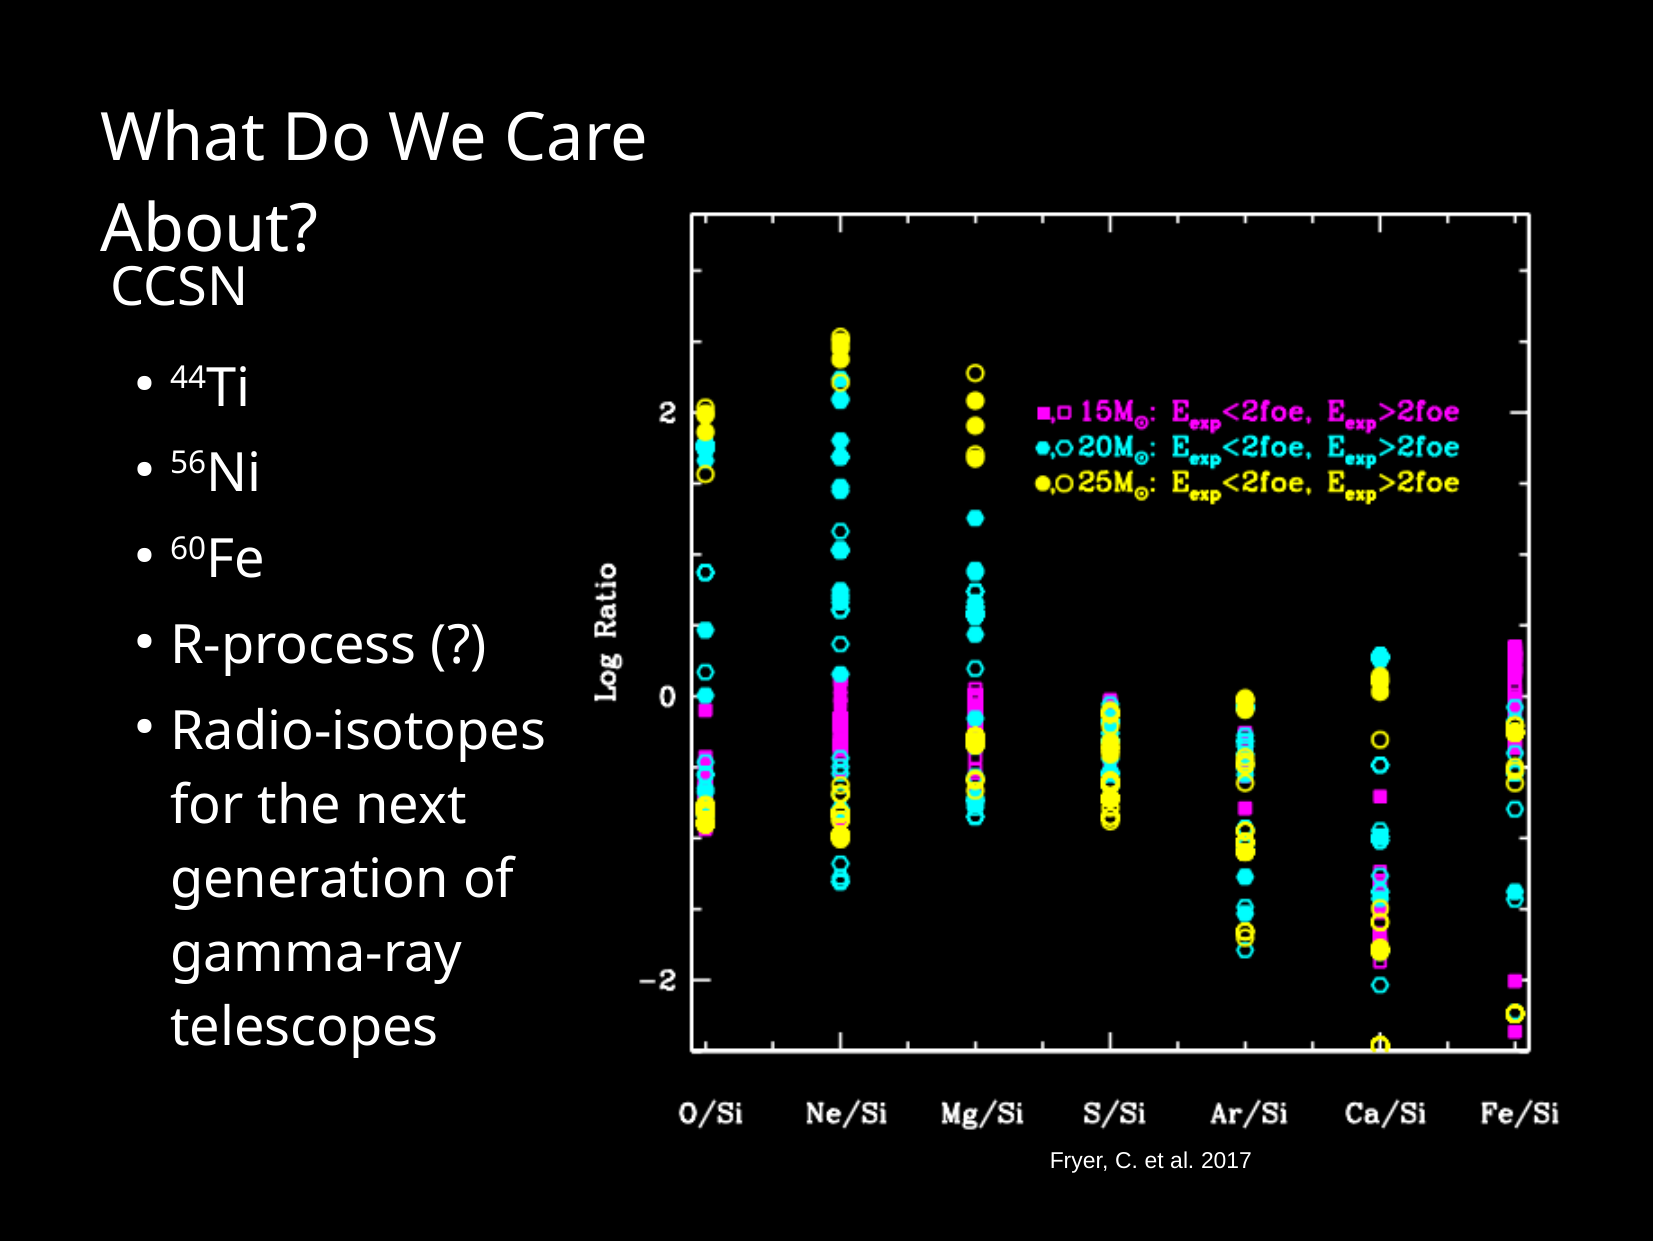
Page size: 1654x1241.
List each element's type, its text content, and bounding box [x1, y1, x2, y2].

text_box CCSN [60, 240, 361, 494]
text_box What Do We Care About? [85, 81, 851, 256]
text_box 44Ti 56Ni 60Fe R-process (?) Radio-isotopes for the next generation of gamma-ray telescopes [119, 254, 615, 1228]
text_box Fryer, C. et al. 2017 [1035, 1140, 1546, 1181]
picture [615, 185, 1591, 1158]
